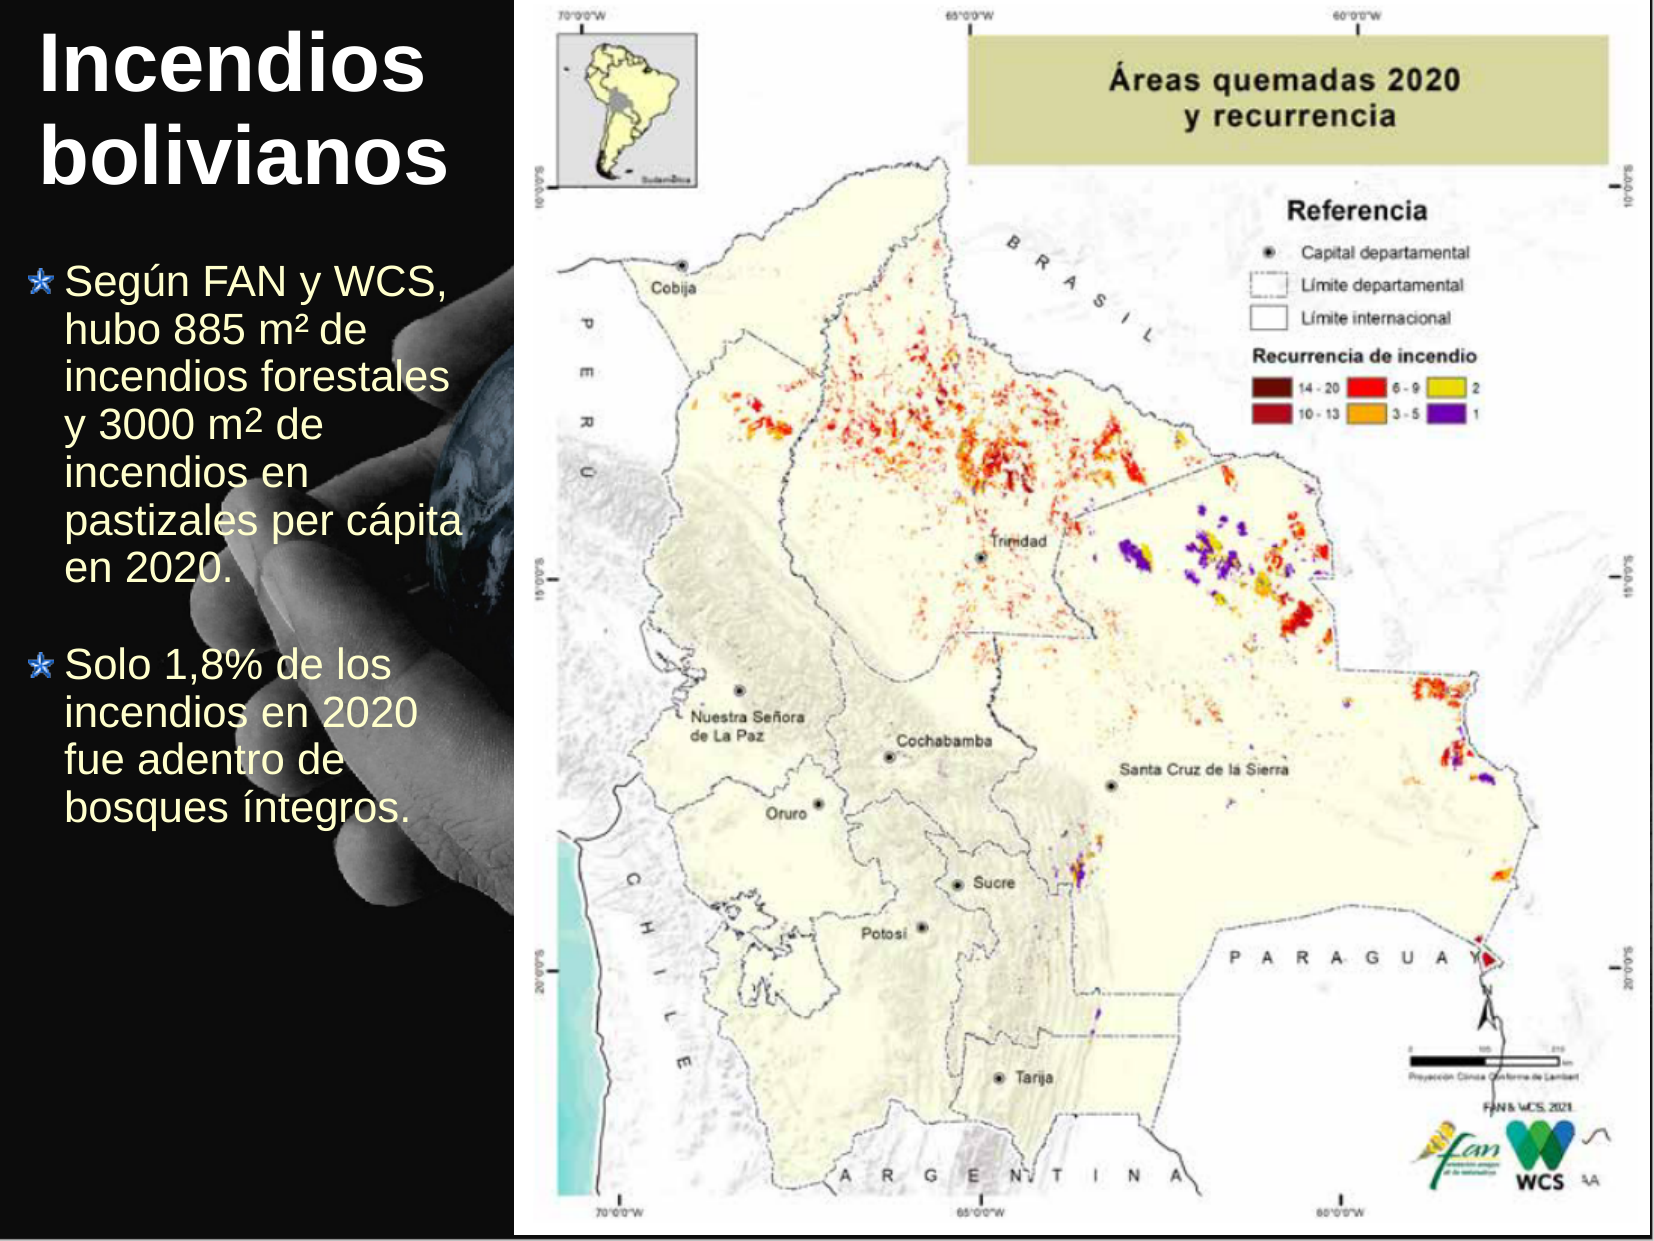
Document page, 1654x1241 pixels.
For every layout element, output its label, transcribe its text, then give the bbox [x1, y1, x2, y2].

title Incendios bolivianos [38, 11, 514, 207]
picture [0, 0, 1654, 1241]
text_box Según FAN y WCS, hubo 885 m² de incendios forestales y 3000 m2 de incendios en pastizales per cápita en 2020. Solo 1,8% de los incendios en 2020 fue adentro de bosques íntegros. [13, 250, 496, 840]
